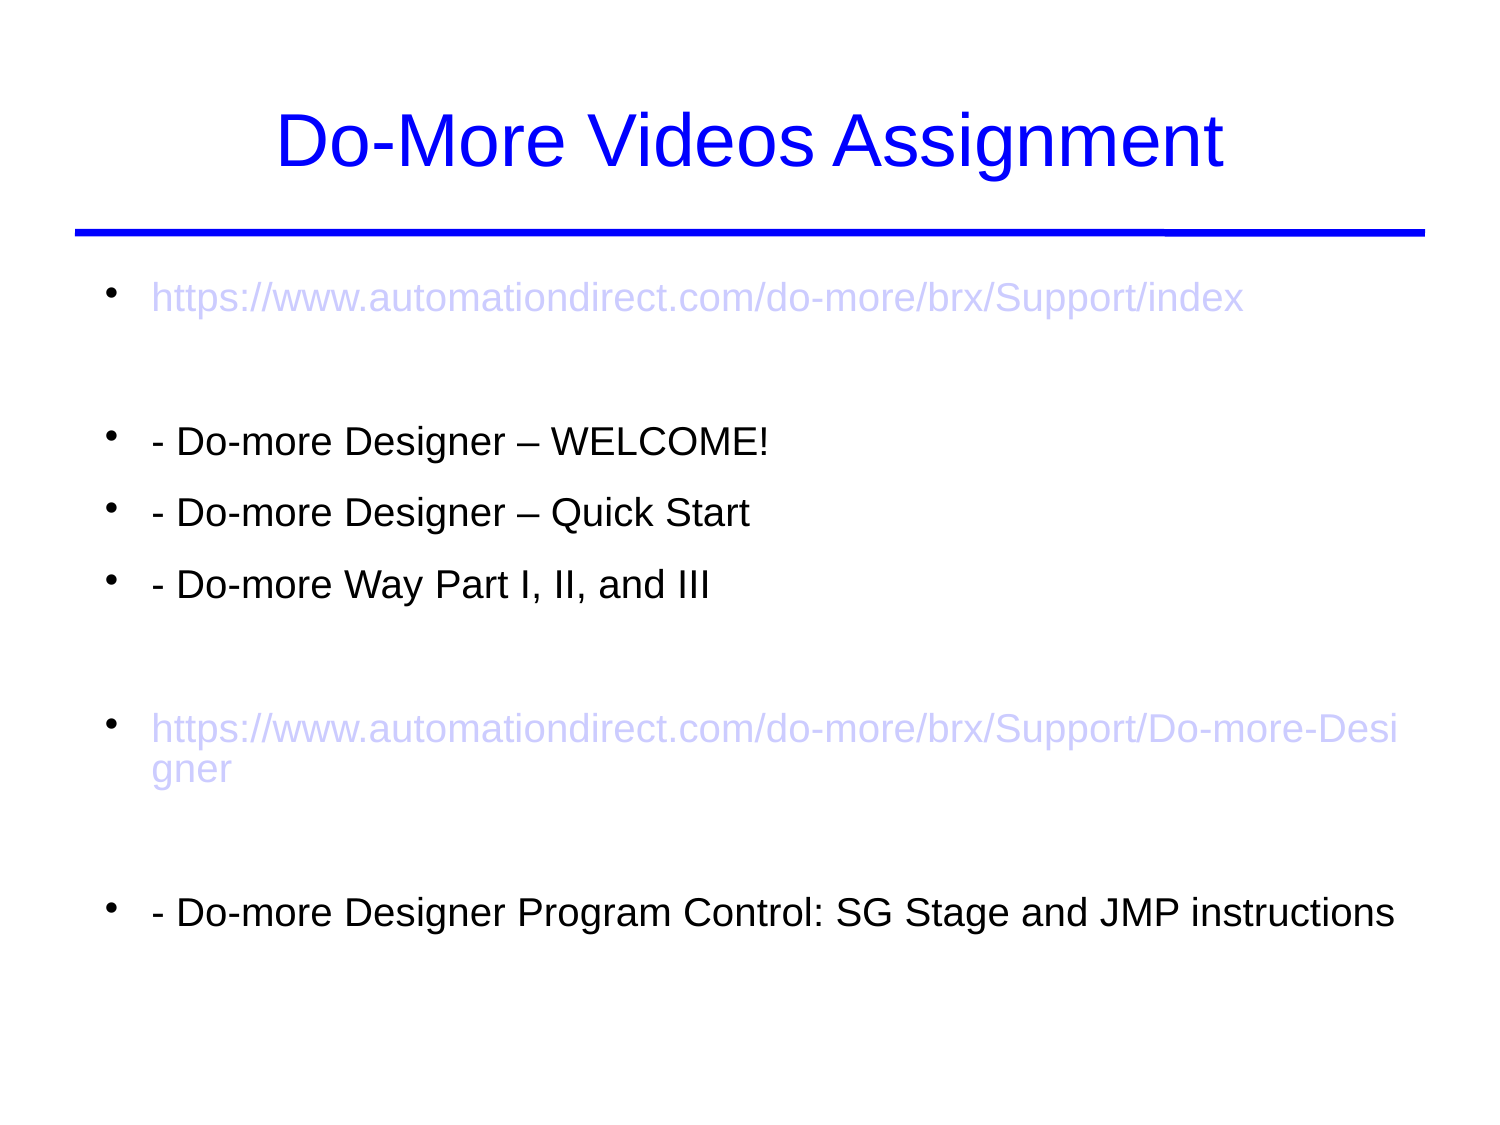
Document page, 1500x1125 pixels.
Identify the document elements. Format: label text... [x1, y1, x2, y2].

title Do-More Videos Assignment [75, 44, 1426, 233]
list https://www.automationdirect.com/do-more/brx/Support/index - Do-more Designer – WELCOME! - Do-more Designer – Quick Start - Do-more Way Part I, II, and III https://www.automationdirect.com/do-more/brx/Support/Do-more-Designer - Do-more Designer Program Control: SG Stage and JMP instructions [75, 263, 1426, 916]
